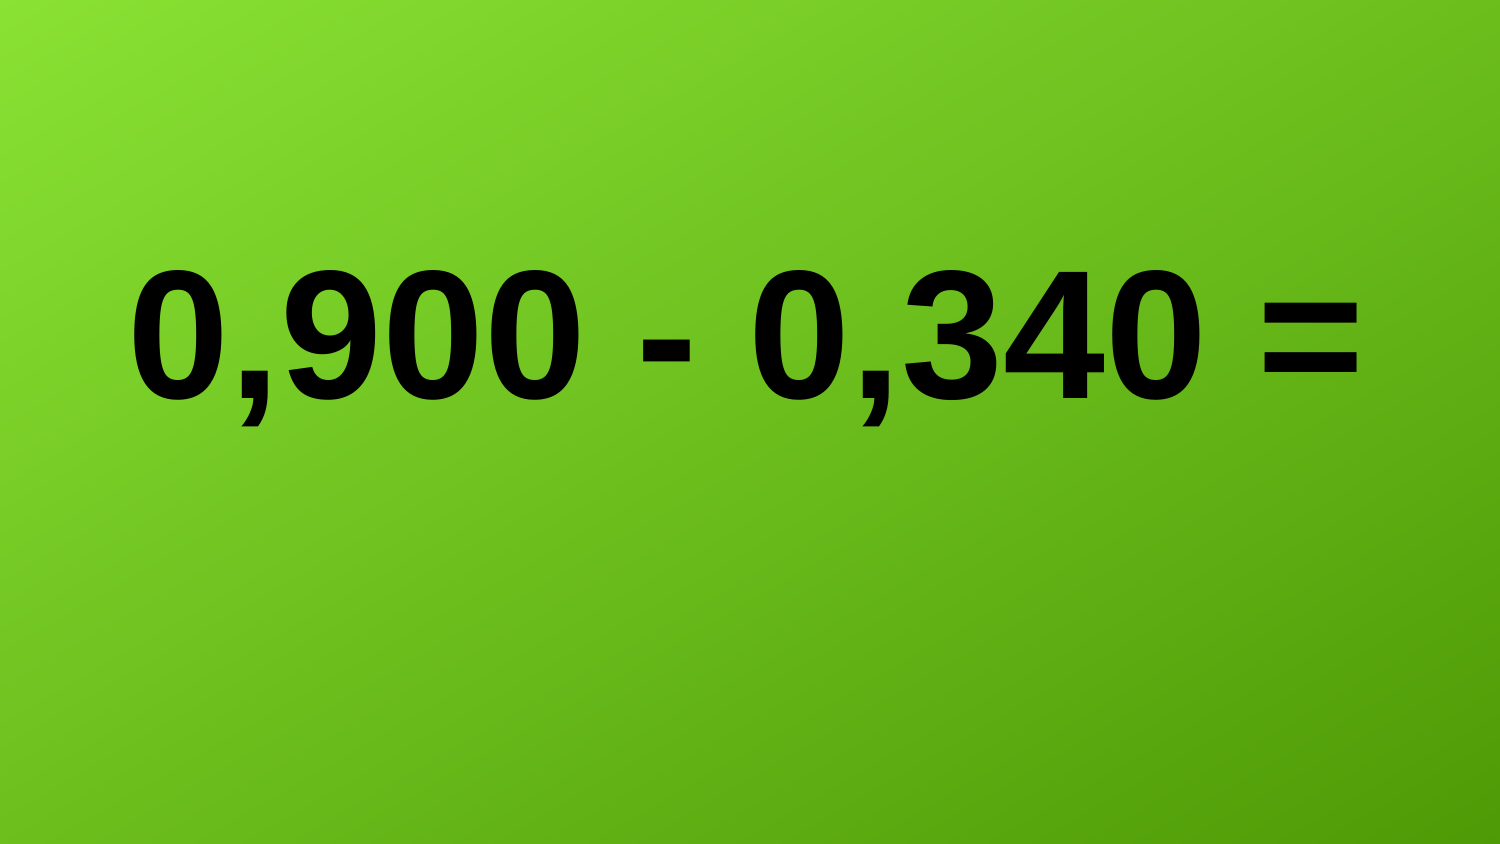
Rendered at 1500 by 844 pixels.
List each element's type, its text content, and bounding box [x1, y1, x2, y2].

title 0,900 - 0,340 = [112, 259, 1388, 450]
